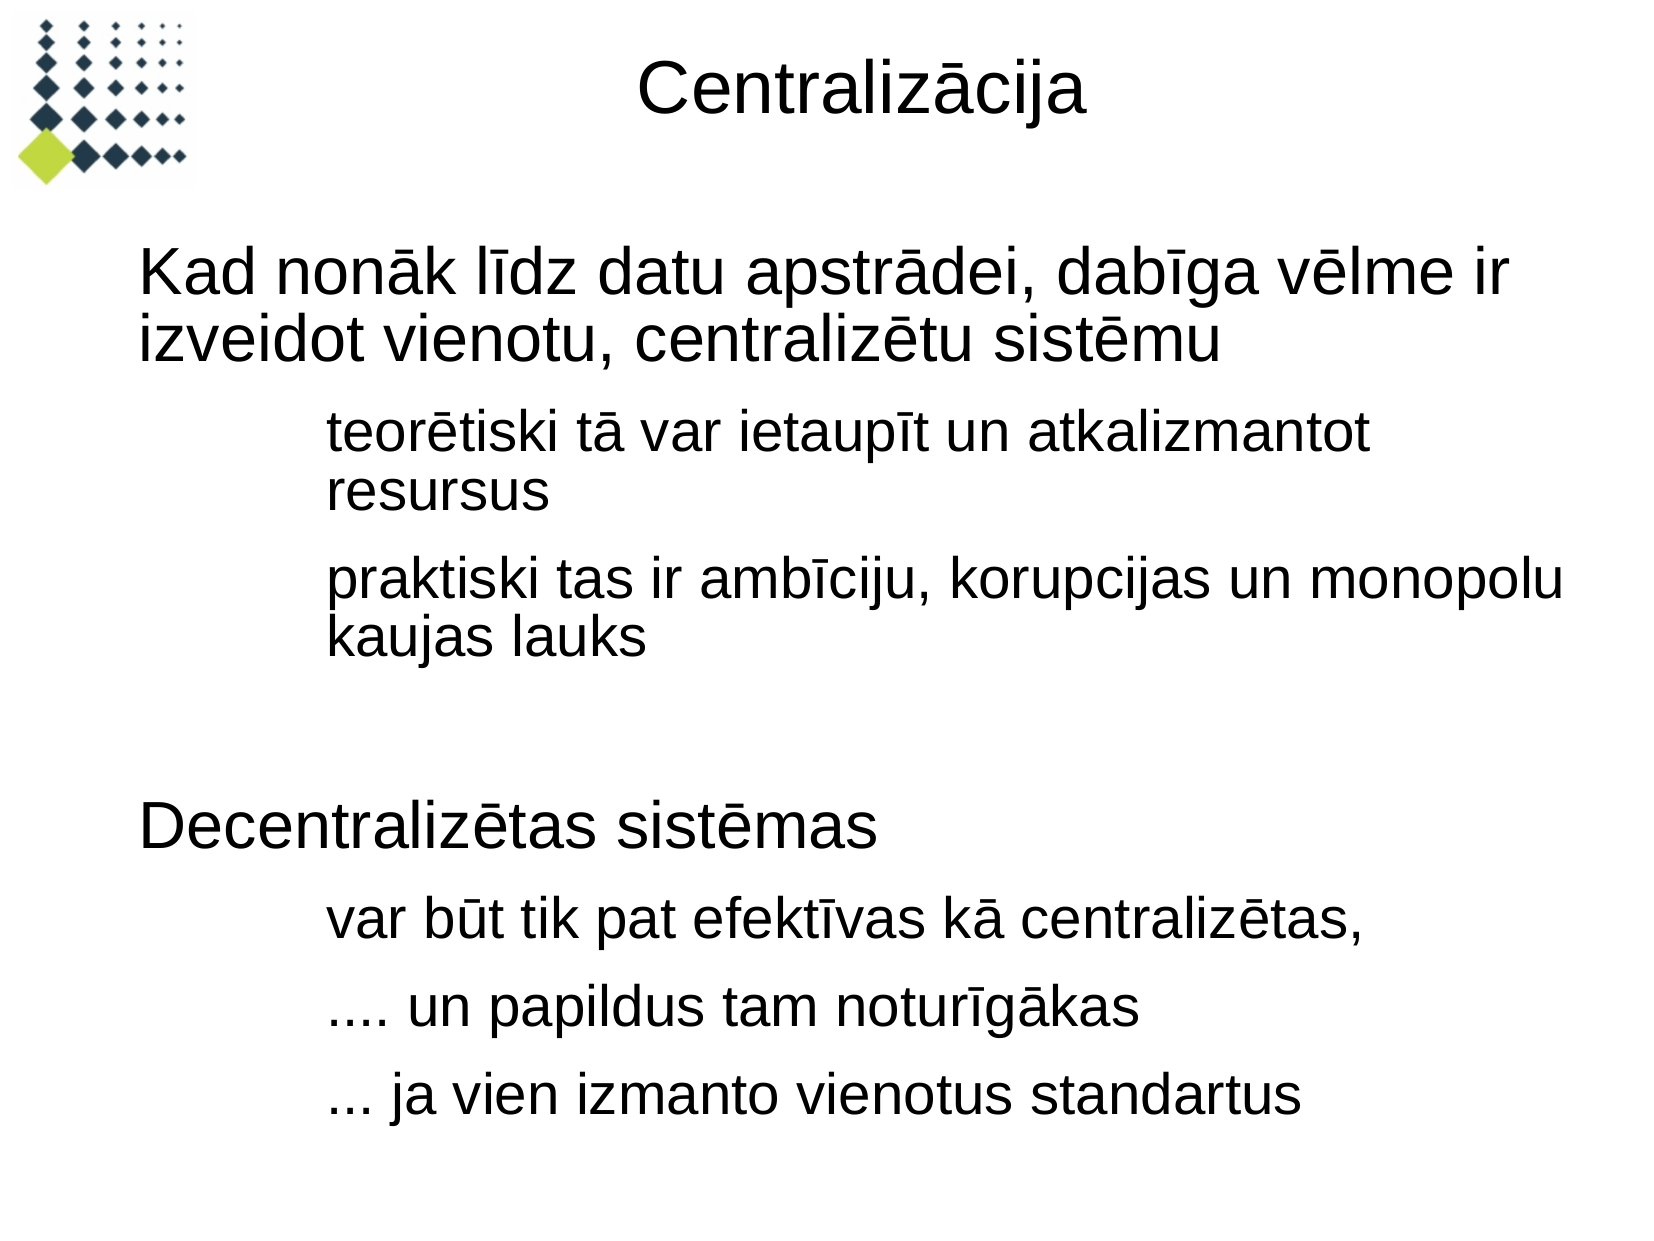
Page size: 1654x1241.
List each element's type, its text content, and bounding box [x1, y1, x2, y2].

title Centralizācija [153, 41, 1571, 140]
picture [12, 12, 196, 189]
list Kad nonāk līdz datu apstrādei, dabīga vēlme ir izveidot vienotu, centralizētu sistēmu teorētiski tā var ietaupīt un atkalizmantot resursus praktiski tas ir ambīciju, korupcijas un monopolu kaujas lauks Decentralizētas sistēmas var būt tik pat efektīvas kā centralizētas, .... un papildus tam noturīgākas ... ja vien izmanto vienotus standartus [82, 236, 1569, 1223]
